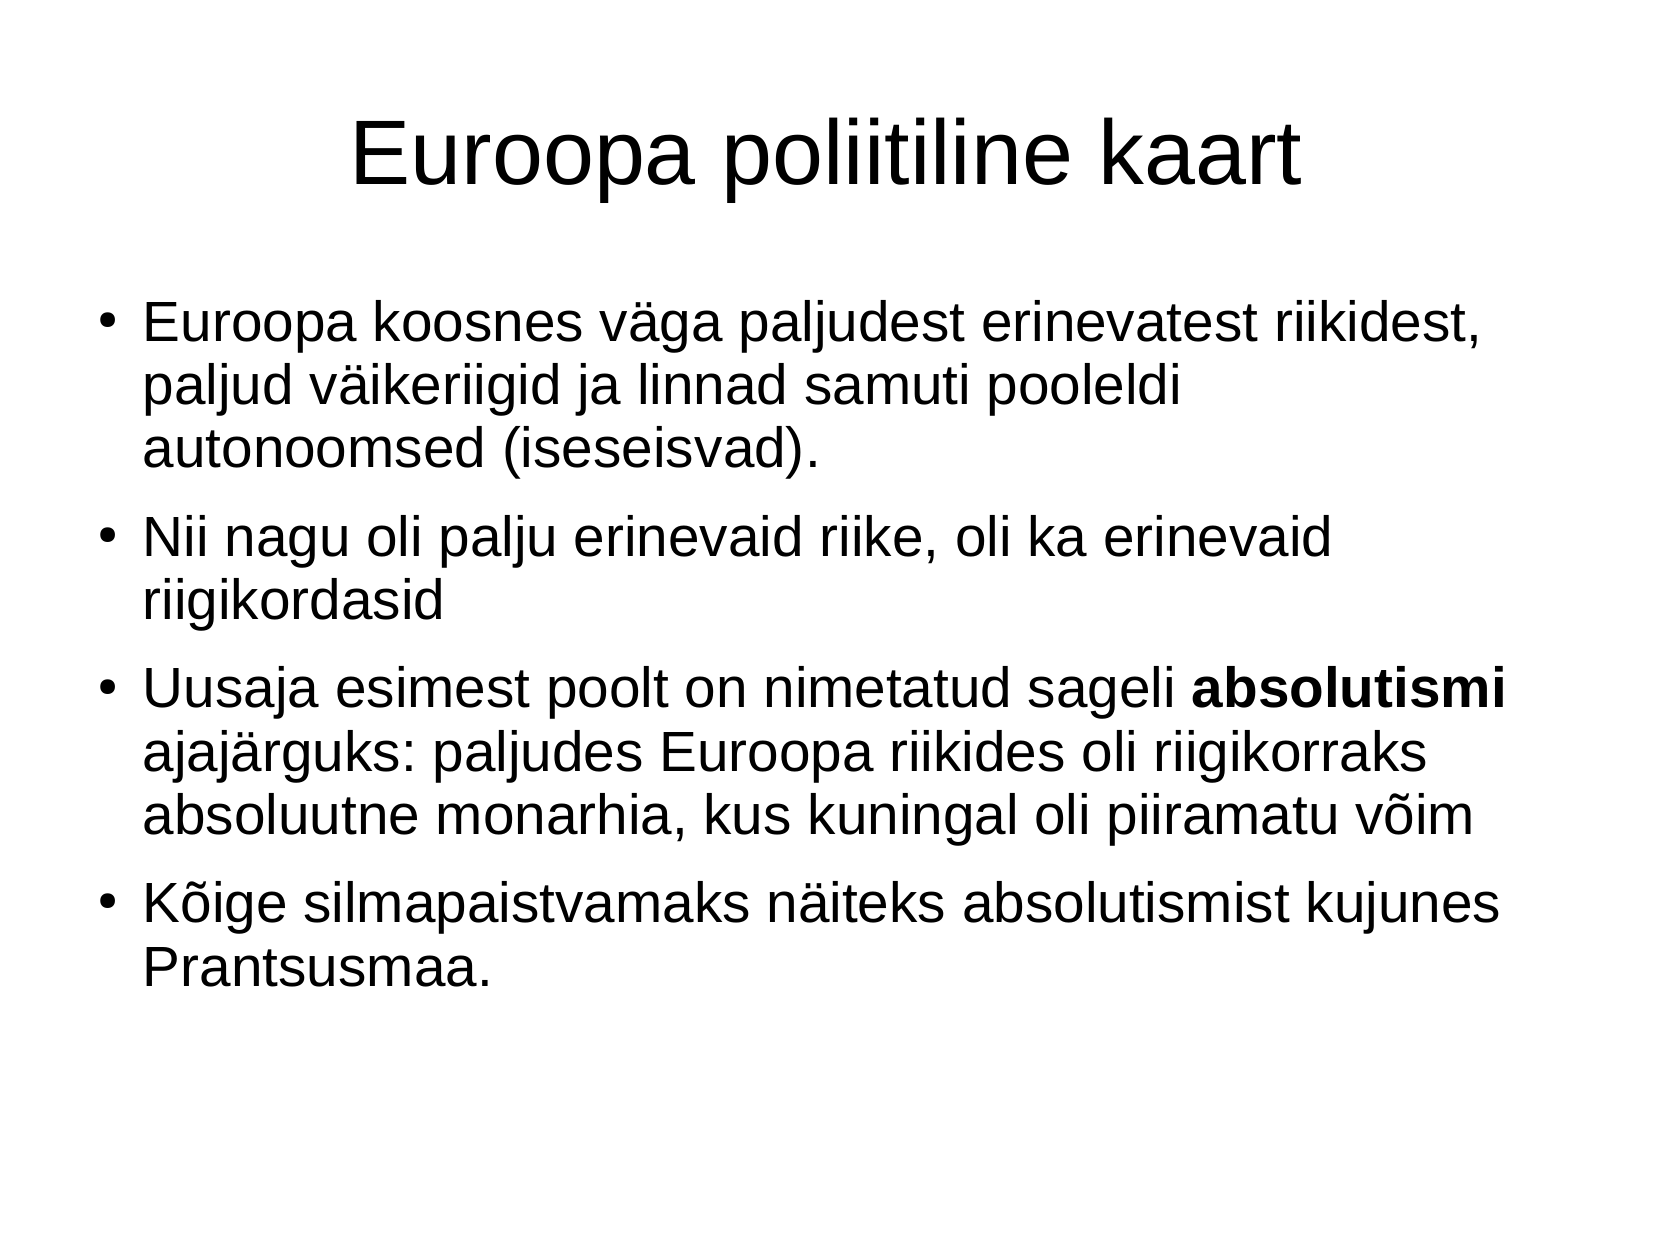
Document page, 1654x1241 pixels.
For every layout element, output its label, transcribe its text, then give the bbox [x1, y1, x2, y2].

list Euroopa koosnes väga paljudest erinevatest riikidest, paljud väikeriigid ja linnad samuti pooleldi autonoomsed (iseseisvad). Nii nagu oli palju erinevaid riike, oli ka erinevaid riigikordasid Uusaja esimest poolt on nimetatud sageli absolutismi ajajärguks: paljudes Euroopa riikides oli riigikorraks absoluutne monarhia, kus kuningal oli piiramatu võim Kõige silmapaistvamaks näiteks absolutismist kujunes Prantsusmaa. [82, 290, 1538, 1010]
title Euroopa poliitiline kaart [82, 49, 1571, 257]
